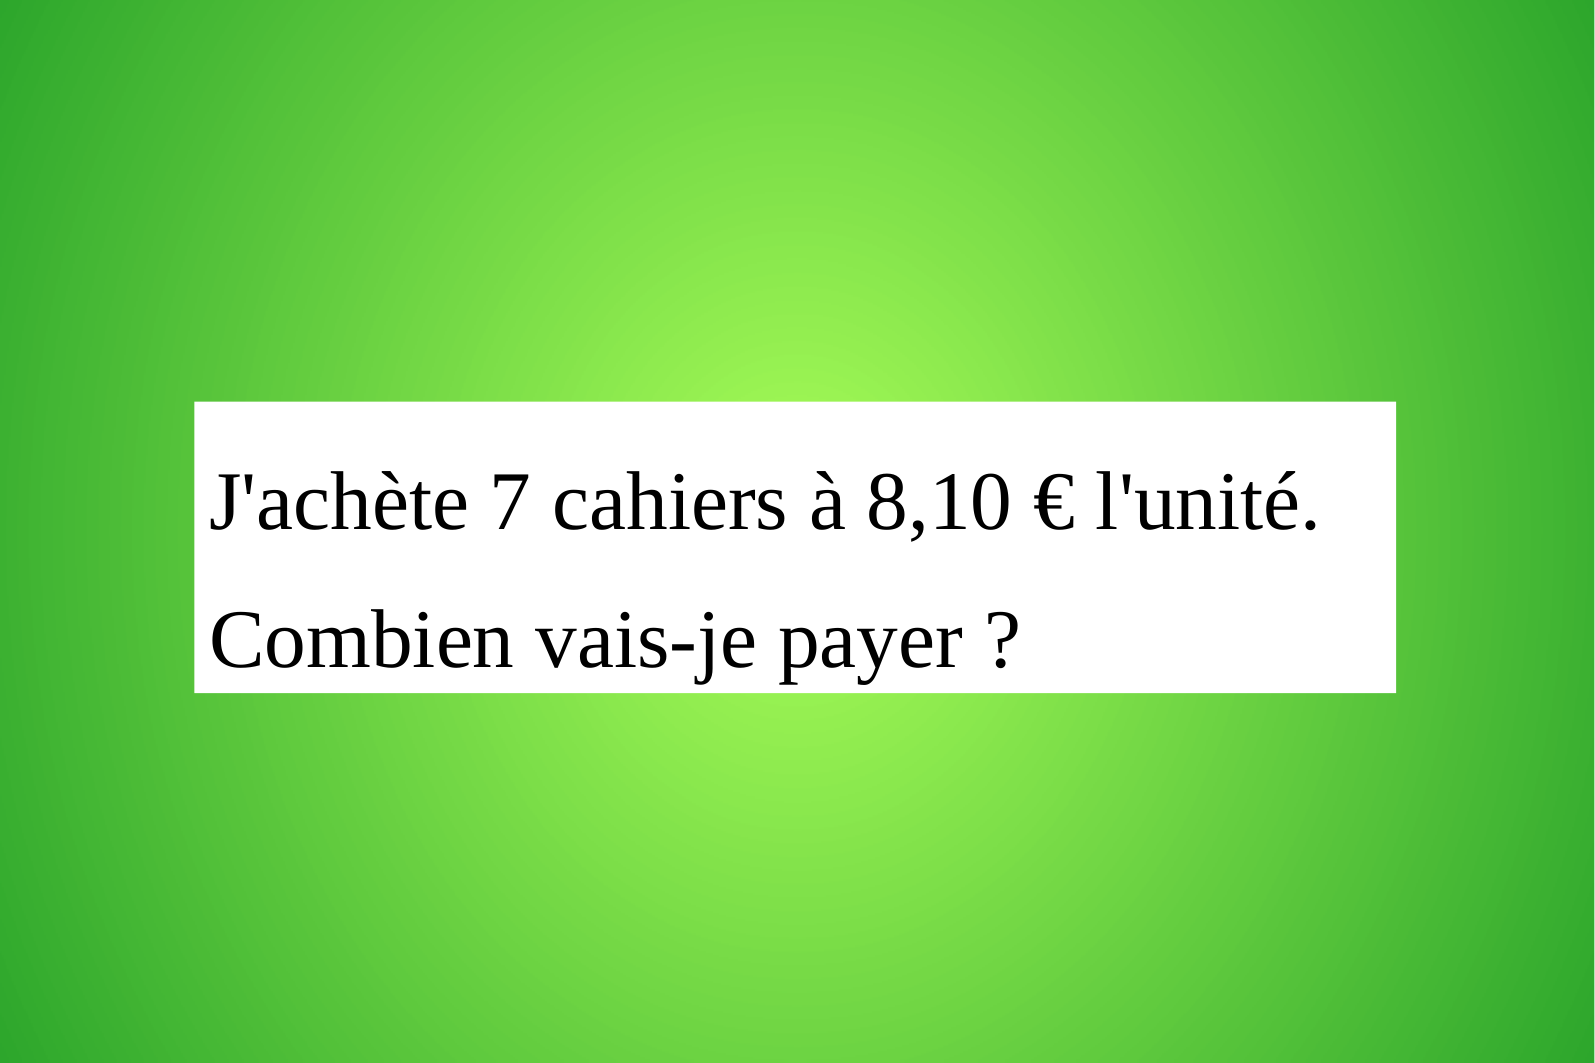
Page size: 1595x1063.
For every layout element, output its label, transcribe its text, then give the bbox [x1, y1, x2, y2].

picture [0, 0, 1595, 1063]
text_box J'achète 7 cahiers à 8,10 € l'unité. Combien vais-je payer ? [194, 401, 1397, 686]
